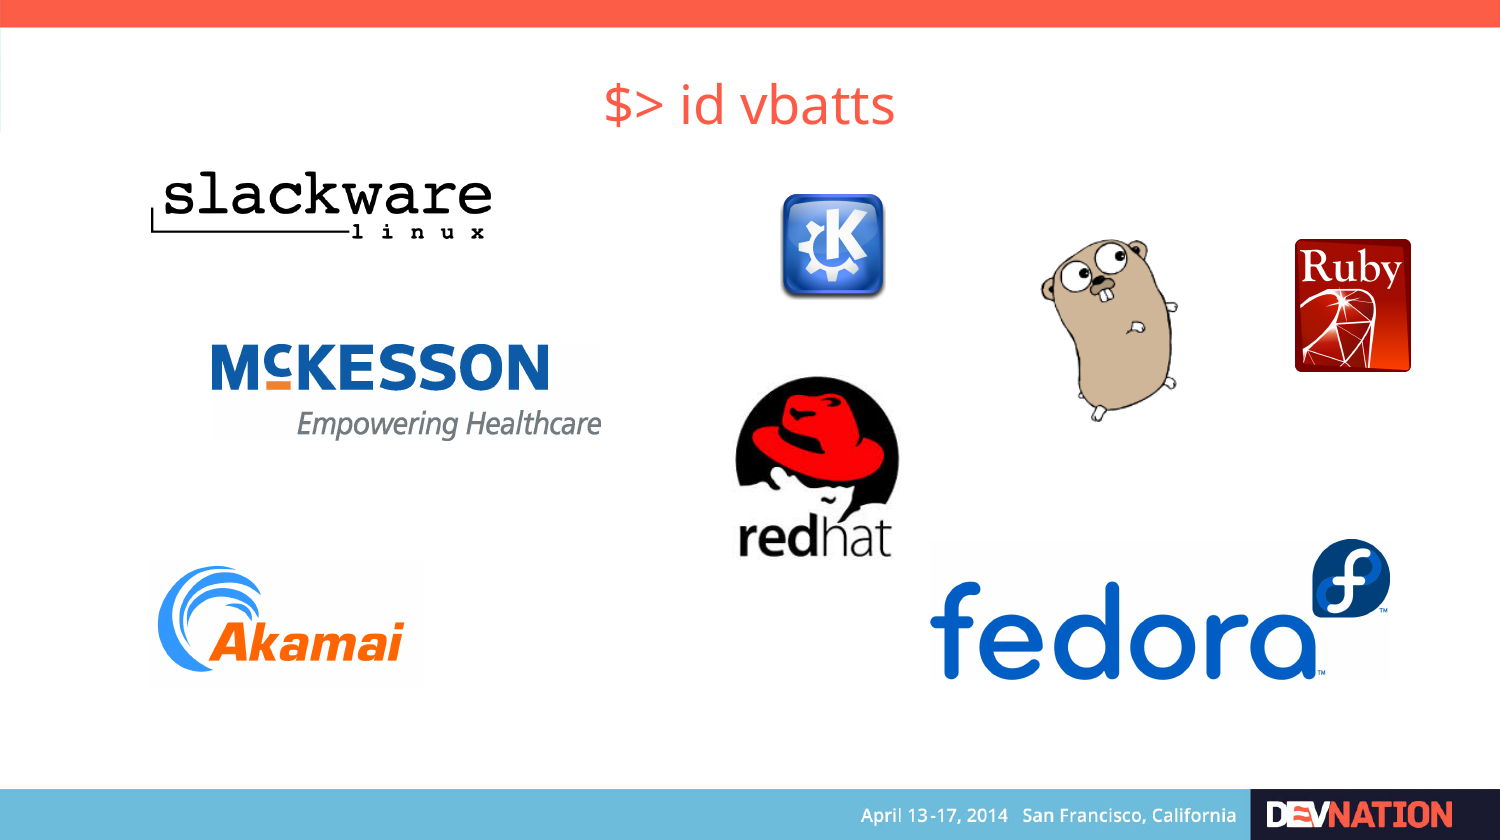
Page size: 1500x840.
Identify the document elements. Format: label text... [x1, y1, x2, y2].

title $> id vbatts [74, 33, 1425, 174]
picture [0, 0, 1500, 840]
